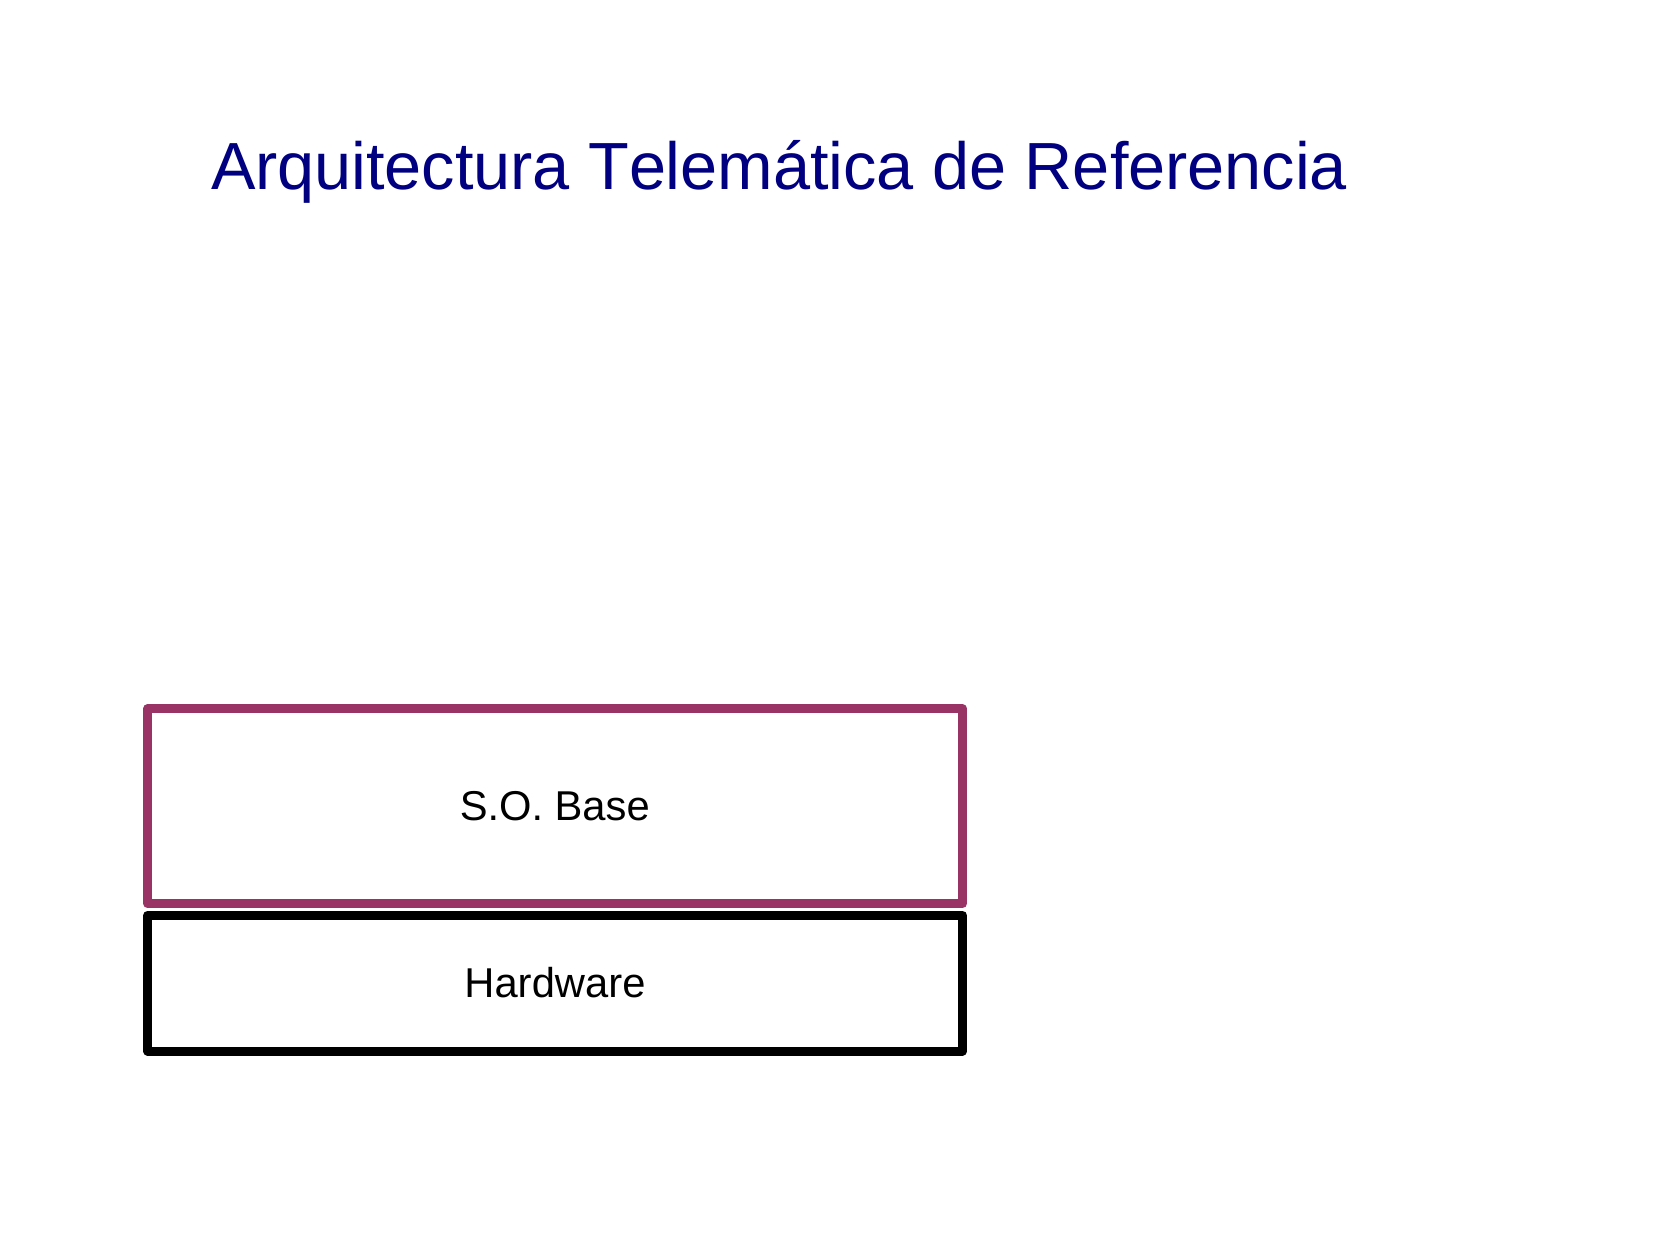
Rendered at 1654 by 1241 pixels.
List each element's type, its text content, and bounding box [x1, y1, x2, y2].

text_box Hardware [147, 915, 963, 1052]
text_box S.O. Base [147, 708, 963, 904]
title Arquitectura Telemática de Referencia [35, 102, 1524, 231]
